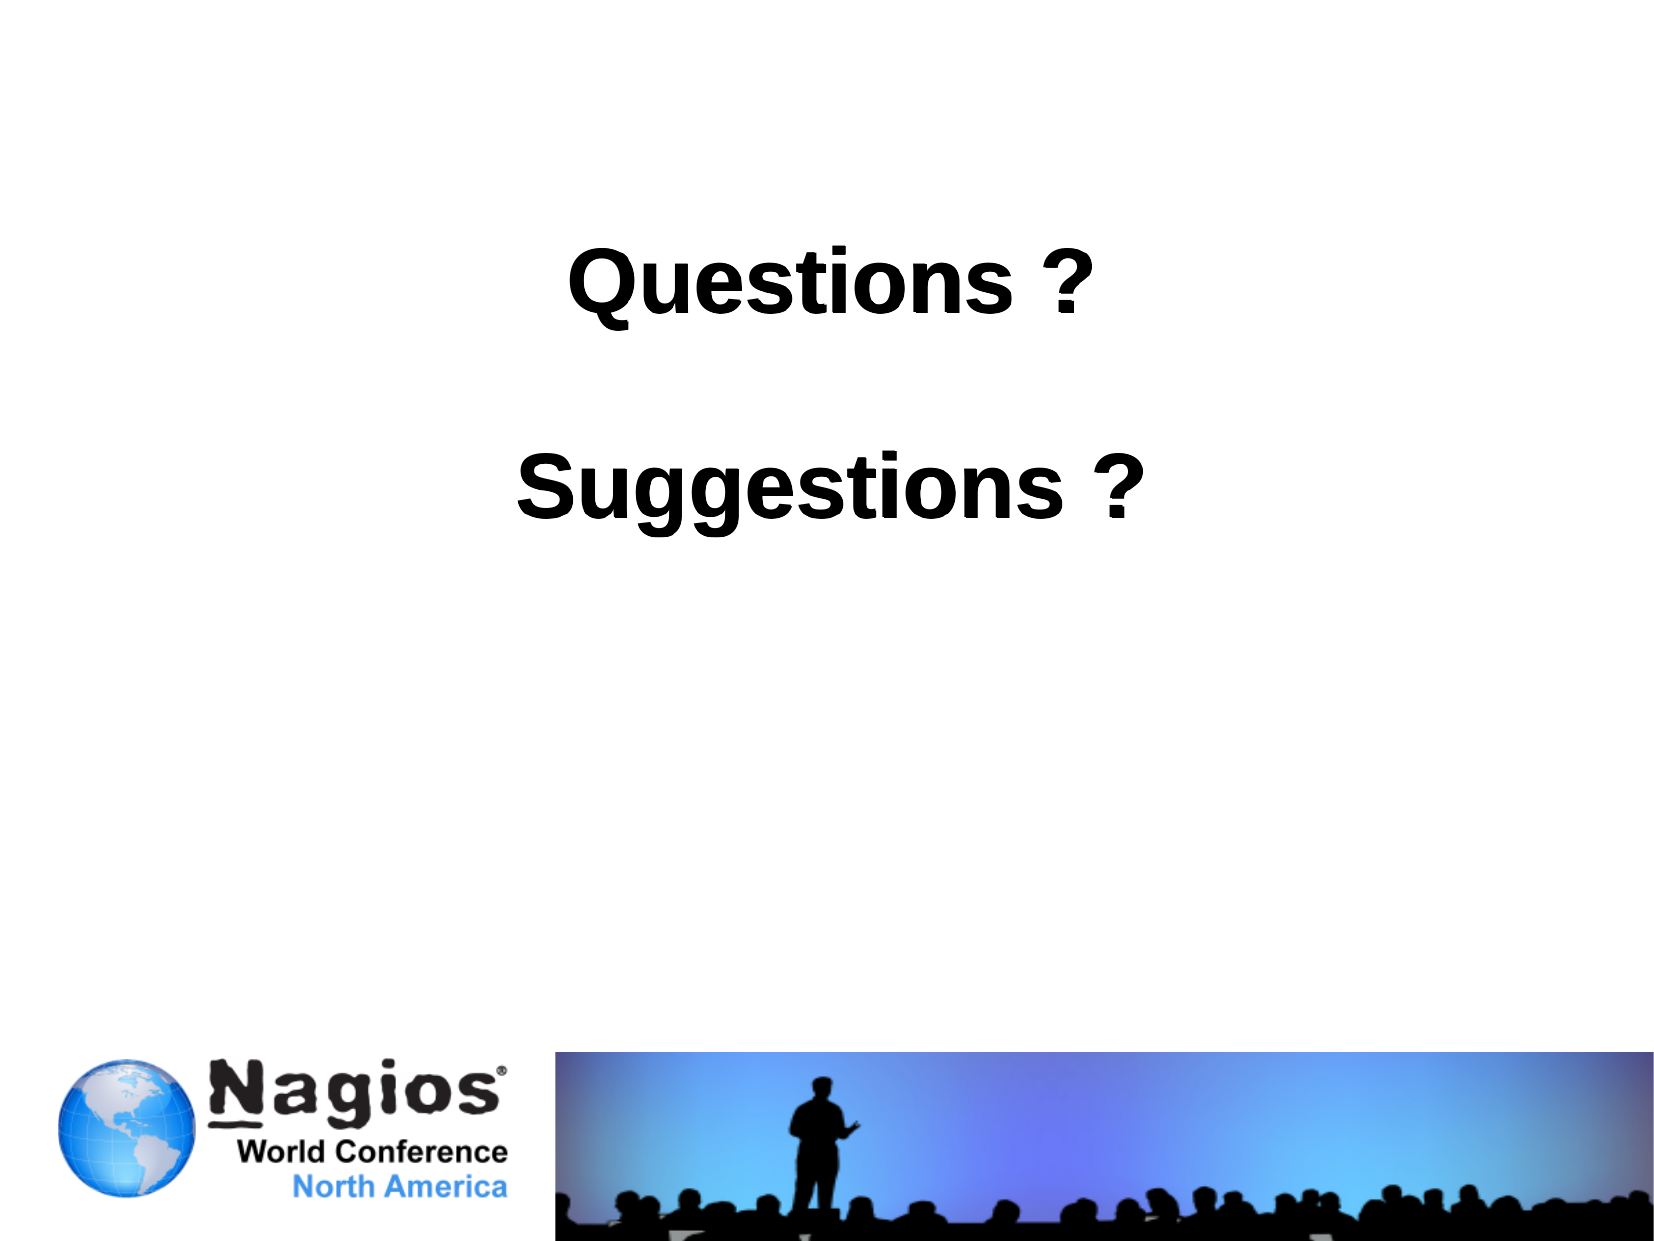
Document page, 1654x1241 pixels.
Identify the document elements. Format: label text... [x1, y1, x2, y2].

picture [58, 1058, 509, 1228]
picture [555, 1052, 1654, 1241]
title Questions ? Suggestions ? [87, 229, 1576, 538]
